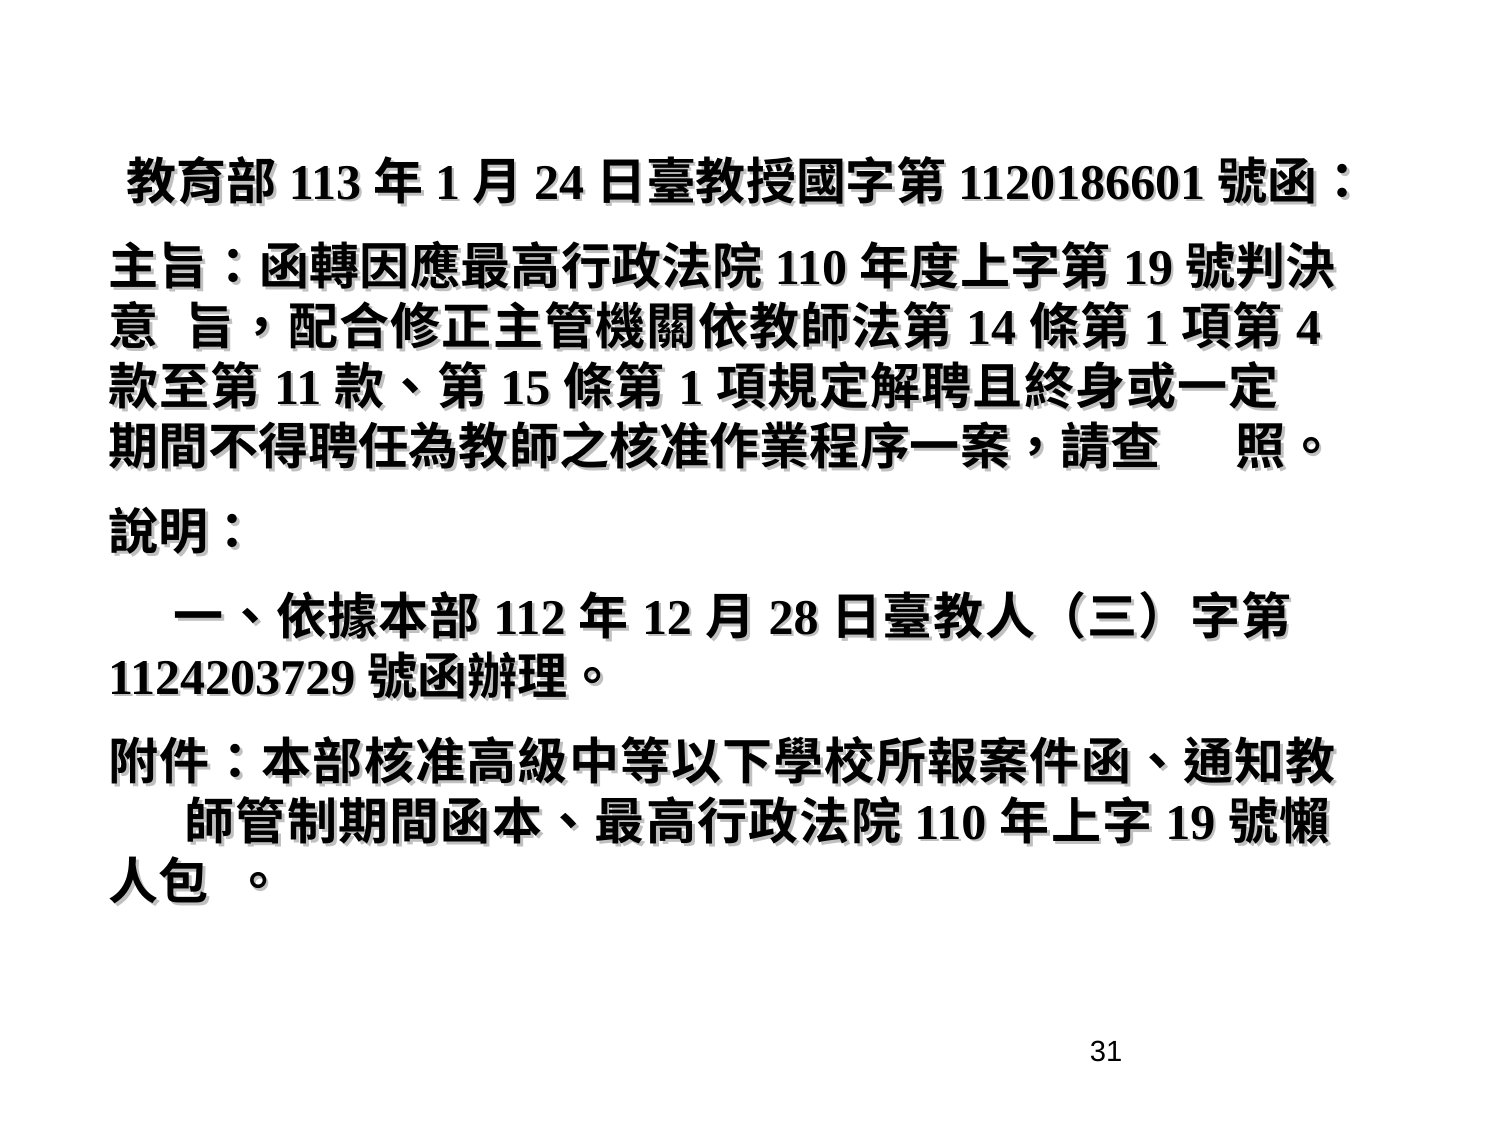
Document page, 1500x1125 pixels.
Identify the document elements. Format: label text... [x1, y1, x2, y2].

text_box 教育部113年1月24日臺教授國字第1120186601號函： 主旨：函轉因應最高行政法院110年度上字第19號判決意 旨，配合修正主管機關依教師法第14條第1項第4 款至第11款、第15條第1項規定解聘且終身或一定 期間不得聘任為教師之核准作業程序一案，請查 照。 說明： 一、依據本部112年12月28日臺教人（三）字第 1124203729號函辦理。 附件：本部核准高級中等以下學校所報案件函、通知教 師管制期間函本、最高行政法院110年上字19號懶 人包 。 [93, 142, 1351, 917]
text_box [1074, 1024, 1426, 1103]
